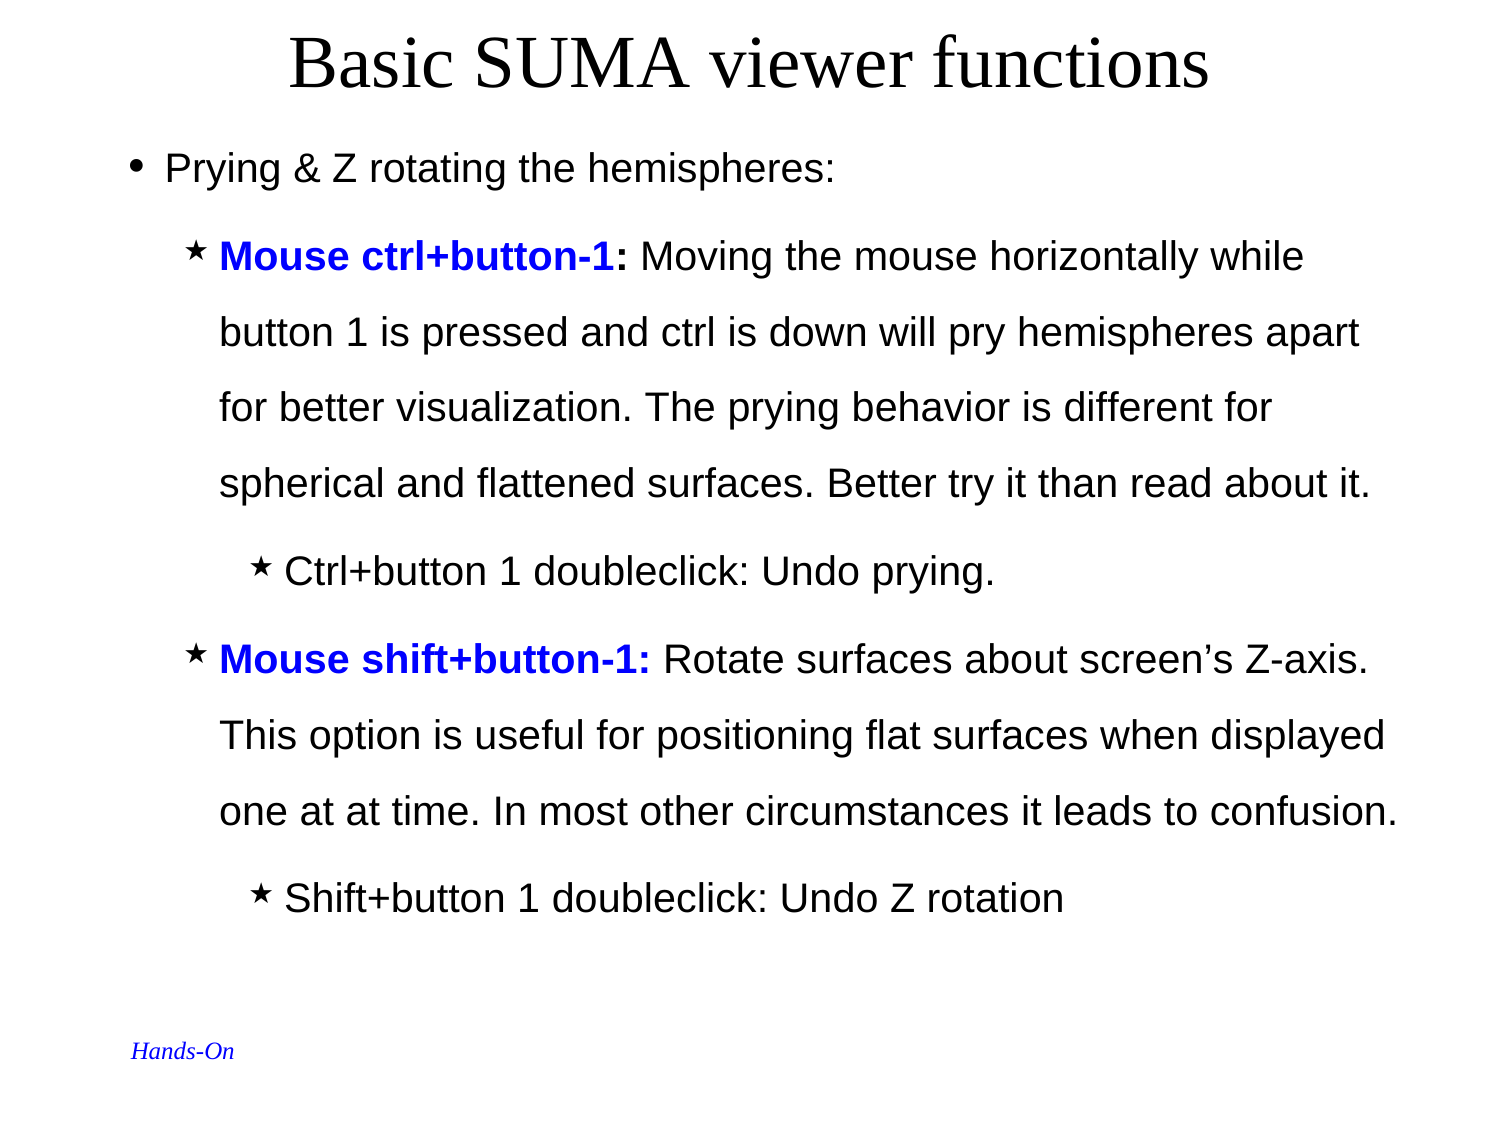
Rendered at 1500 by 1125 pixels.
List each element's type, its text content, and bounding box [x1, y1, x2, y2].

text_box Hands-On [116, 1028, 250, 1074]
title Basic SUMA viewer functions [112, 3, 1388, 107]
list Prying & Z rotating the hemispheres: Mouse ctrl+button-1: Moving the mouse horizontally while button 1 is pressed and ctrl is down will pry hemispheres apart for better visualization. The prying behavior is different for spherical and flattened surfaces. Better try it than read about it. Ctrl+button 1 doubleclick: Undo prying. Mouse shift+button-1: Rotate surfaces about screen’s Z-axis. This option is useful for positioning flat surfaces when displayed one at at time. In most other circumstances it leads to confusion. Shift+button 1 doubleclick: Undo Z rotation [112, 107, 1414, 1013]
